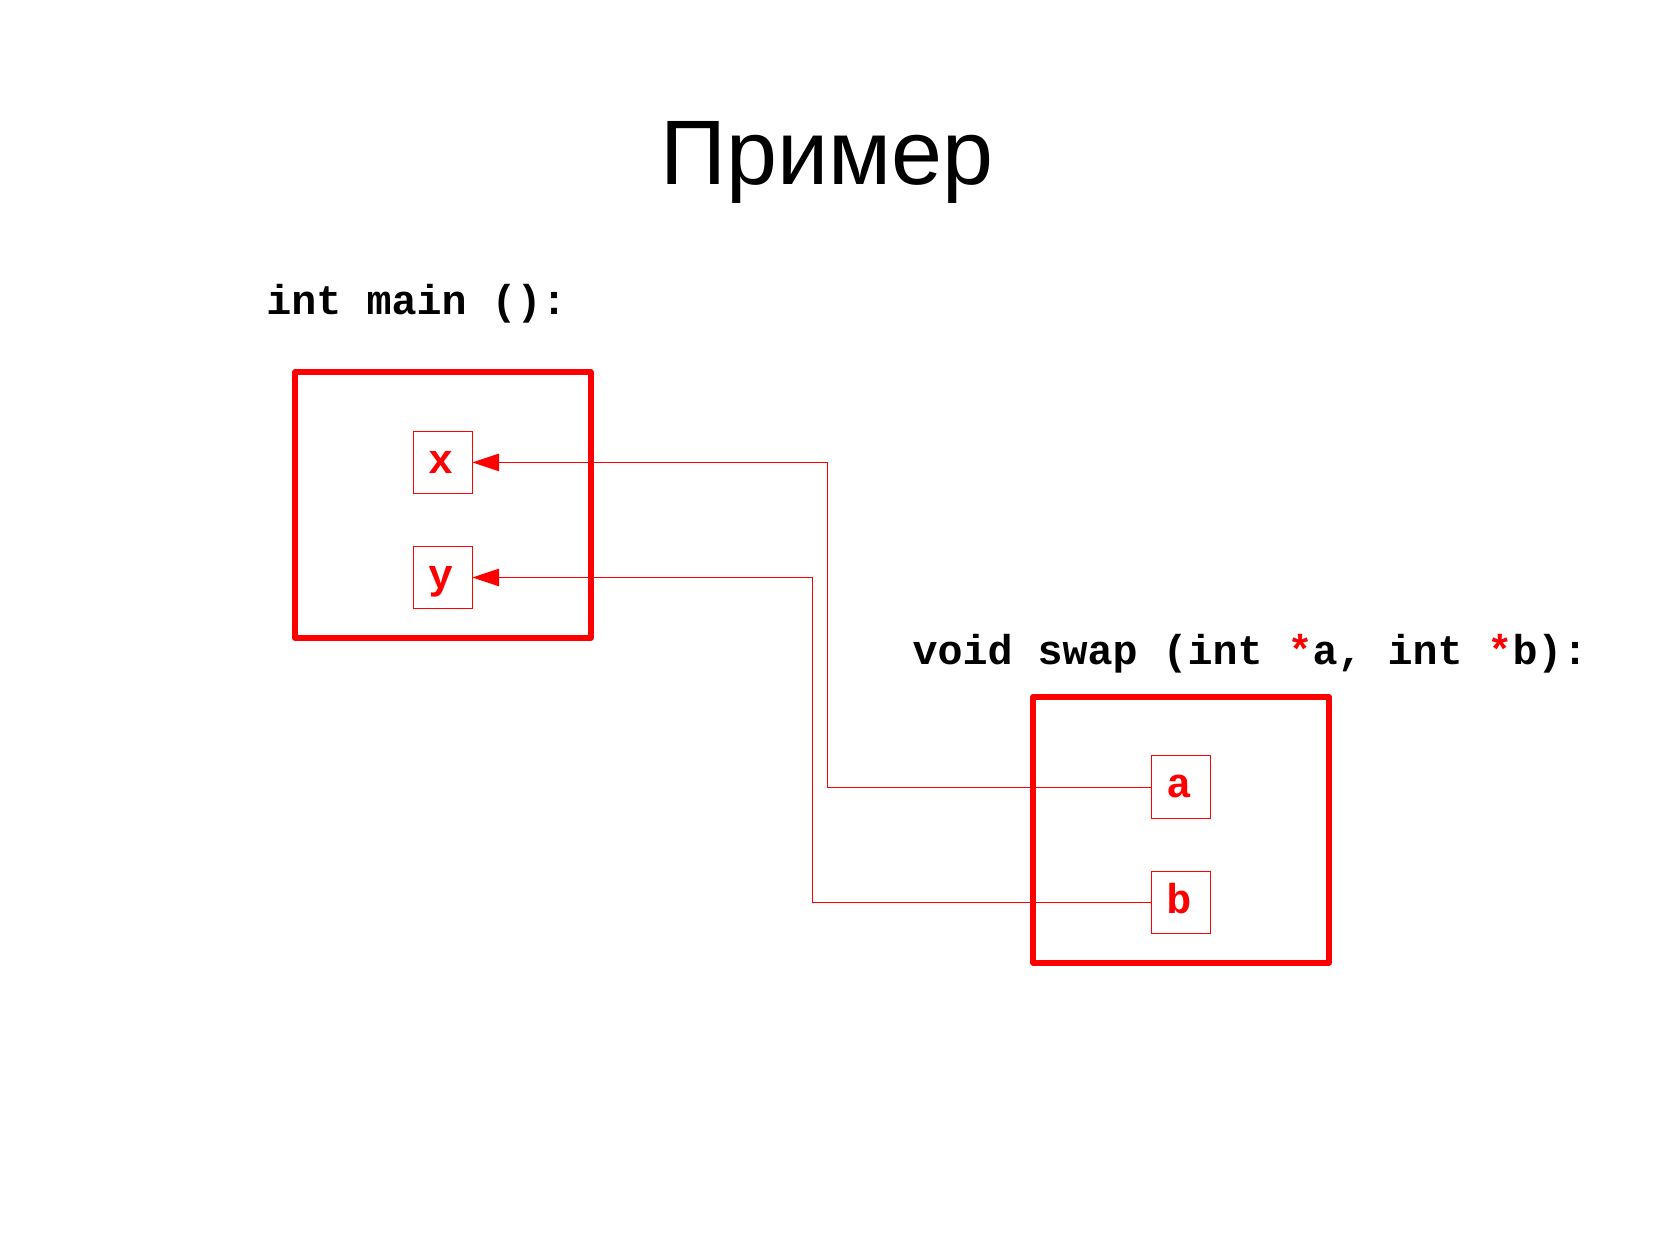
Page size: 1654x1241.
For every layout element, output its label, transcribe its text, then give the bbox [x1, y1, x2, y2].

text_box y [413, 546, 473, 609]
text_box x [413, 431, 473, 494]
text_box b [1151, 871, 1211, 934]
text_box int main (): [251, 272, 631, 336]
title Пример [82, 49, 1571, 257]
text_box void swap (int *a, int *b): [897, 575, 1654, 686]
text_box a [1151, 755, 1211, 819]
